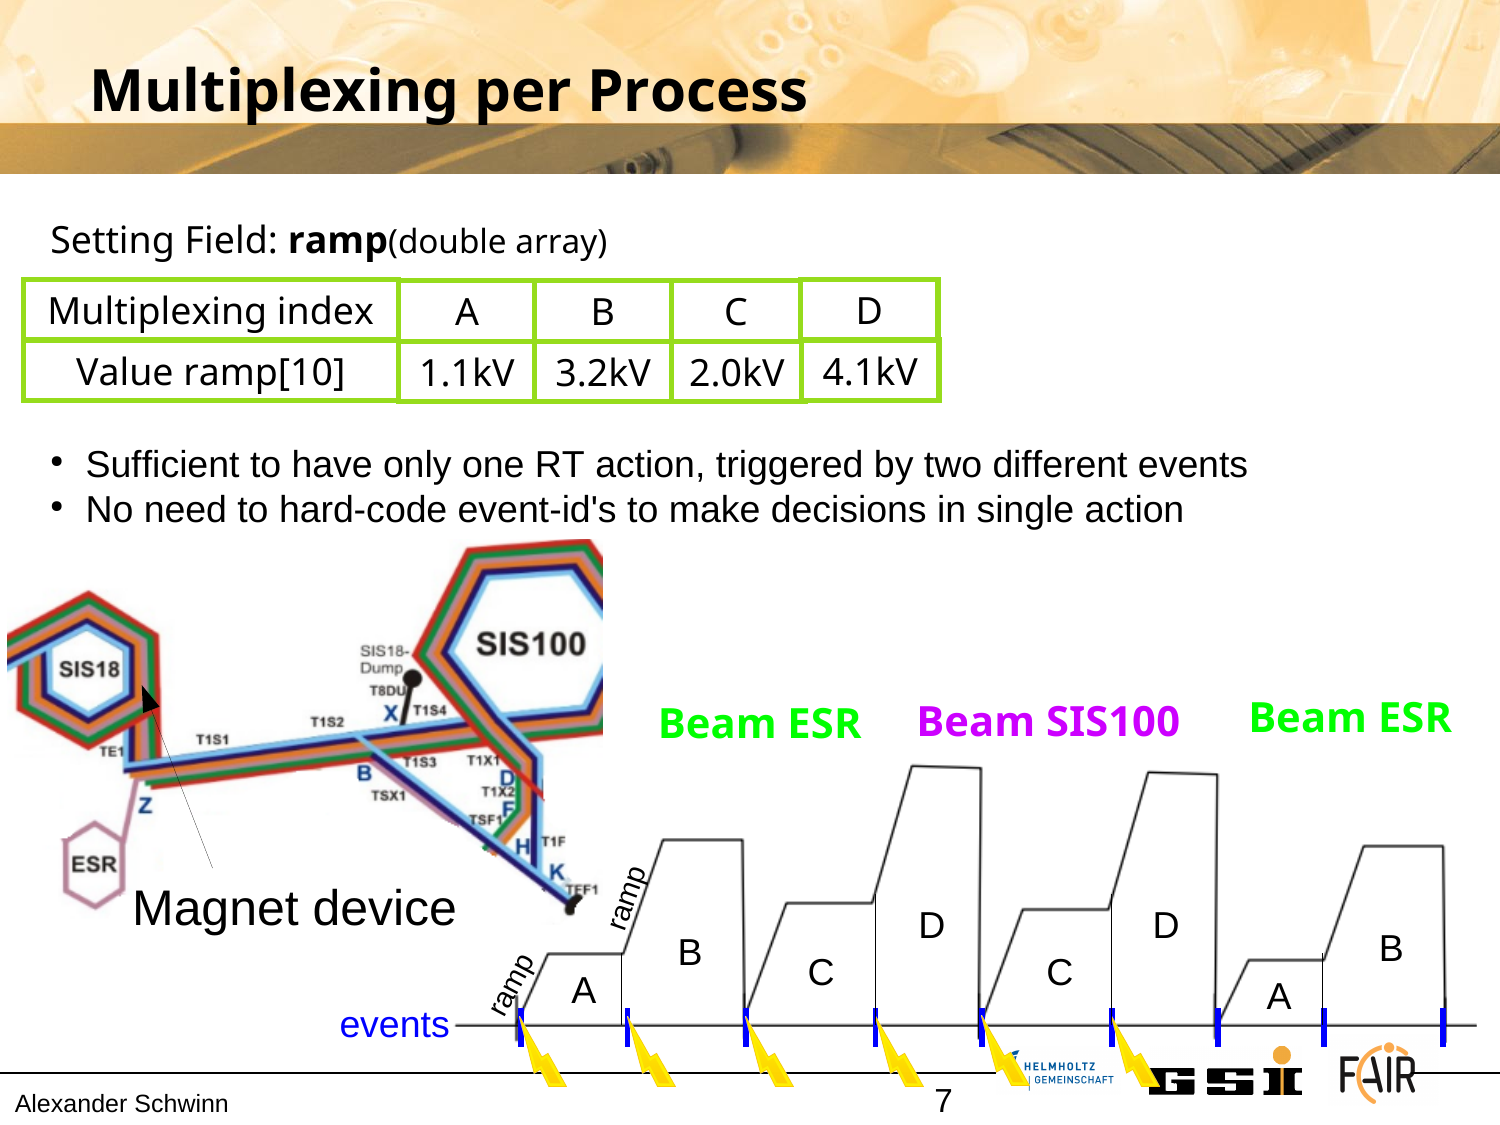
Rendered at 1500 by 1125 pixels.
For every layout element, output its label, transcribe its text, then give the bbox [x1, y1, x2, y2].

text_box events [324, 992, 519, 1052]
text_box Beam ESR [643, 688, 877, 755]
text_box 4.1kV [801, 340, 939, 401]
text_box Beam ESR [1233, 683, 1467, 749]
text_box 3.2kV [534, 341, 672, 402]
picture [7, 539, 1477, 1106]
text_box Setting Field: ramp(double array) [35, 208, 623, 269]
text_box D [1137, 893, 1195, 954]
text_box B [534, 280, 672, 341]
text_box D [800, 279, 938, 341]
text_box B [1364, 916, 1419, 977]
text_box D [903, 893, 961, 954]
text_box B [662, 920, 718, 981]
text_box A [398, 280, 534, 341]
text_box ramp [464, 929, 554, 1038]
picture [0, 0, 1500, 175]
text_box Value ramp[10] [23, 340, 398, 401]
text_box Multiplexing per Process [75, 45, 1426, 233]
text_box Sufficient to have only one RT action, triggered by two different events No need to hard-code event-id's to make decisions in single action [35, 433, 1262, 538]
text_box Magnet device [117, 868, 473, 943]
text_box 2.0kV [672, 341, 806, 402]
text_box C [672, 280, 800, 341]
text_box A [1251, 964, 1307, 1025]
text_box A [556, 958, 612, 1019]
text_box Beam SIS100 [901, 686, 1196, 753]
text_box C [1031, 940, 1089, 1001]
text_box C [792, 940, 850, 1001]
text_box 1.1kV [398, 341, 534, 402]
text_box ramp [584, 843, 664, 951]
text_box Multiplexing index [23, 279, 399, 340]
